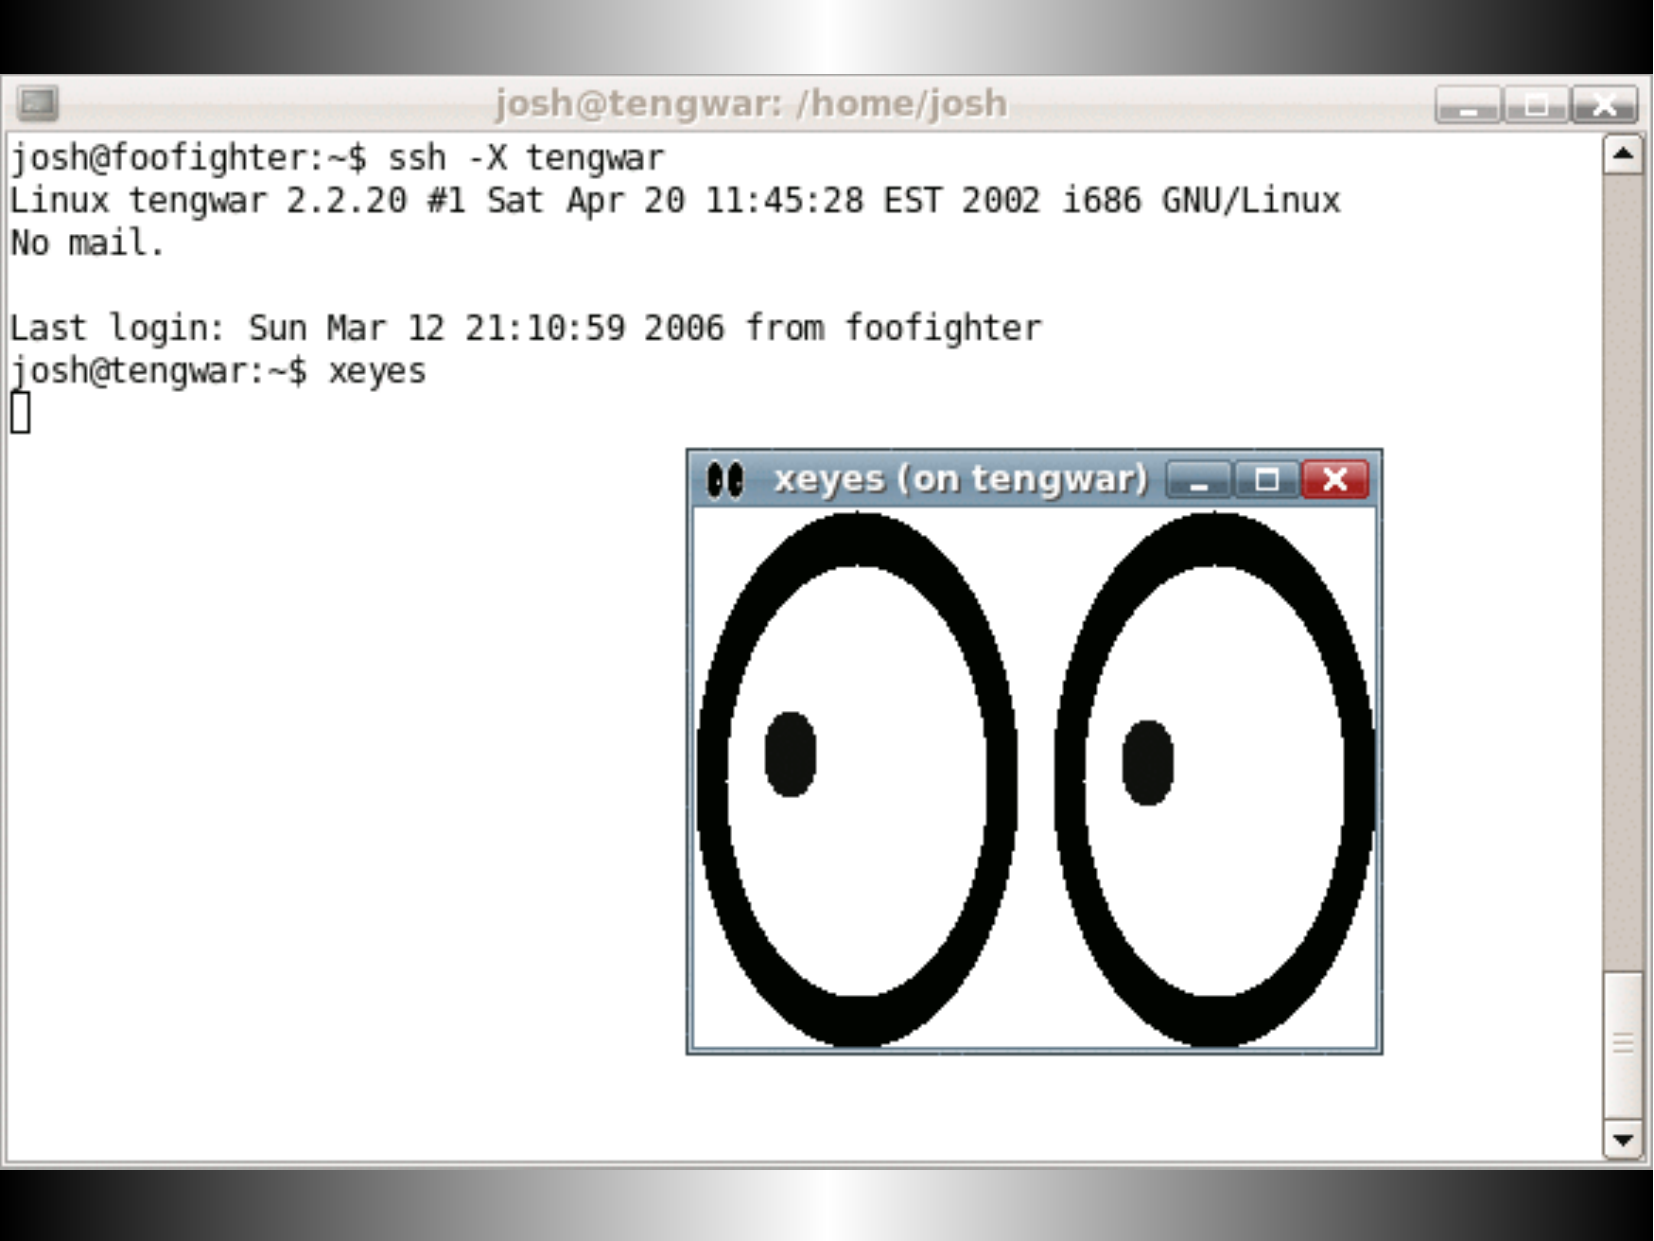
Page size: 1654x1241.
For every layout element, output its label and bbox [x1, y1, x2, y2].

picture [0, 74, 1653, 1170]
